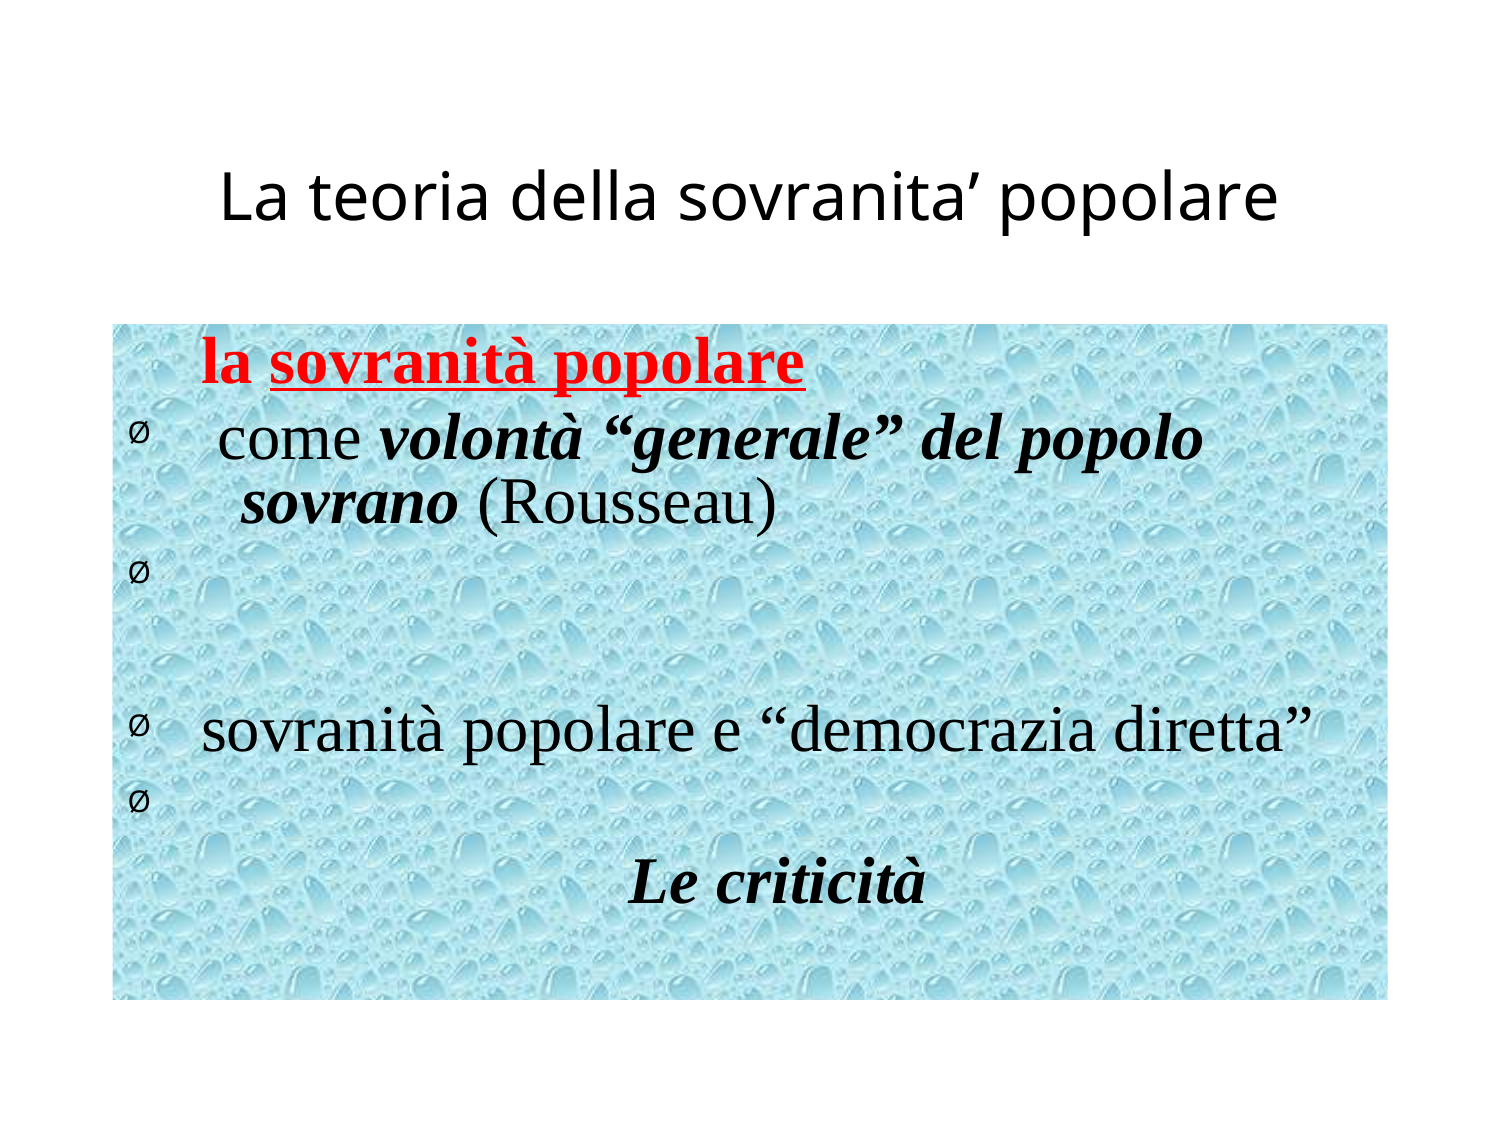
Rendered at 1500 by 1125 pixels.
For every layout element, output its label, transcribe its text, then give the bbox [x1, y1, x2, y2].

list la sovranità popolare come volontà “generale” del popolo sovrano (Rousseau) sovranità popolare e “democrazia diretta” Le criticità [112, 324, 1388, 1000]
title La teoria della sovranita’ popolare [112, 99, 1388, 288]
